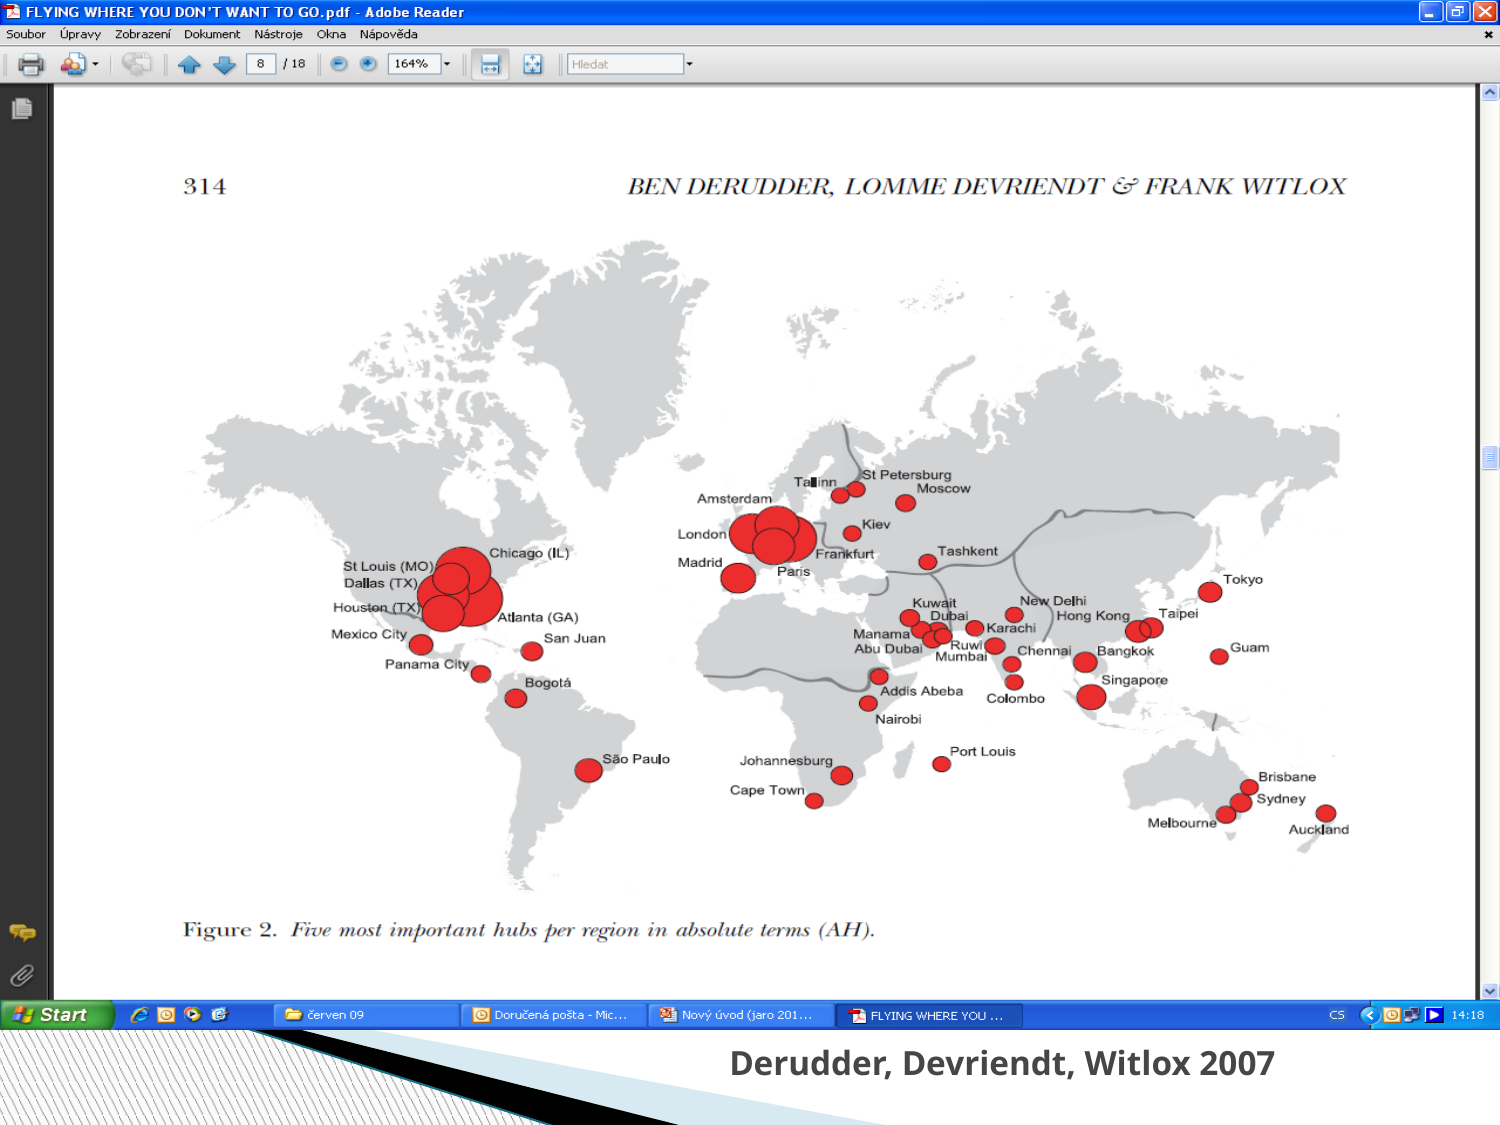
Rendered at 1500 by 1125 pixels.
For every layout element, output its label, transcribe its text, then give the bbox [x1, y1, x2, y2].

title Derudder, Devriendt, Witlox 2007 [714, 1035, 1471, 1099]
picture [0, 0, 1500, 1125]
